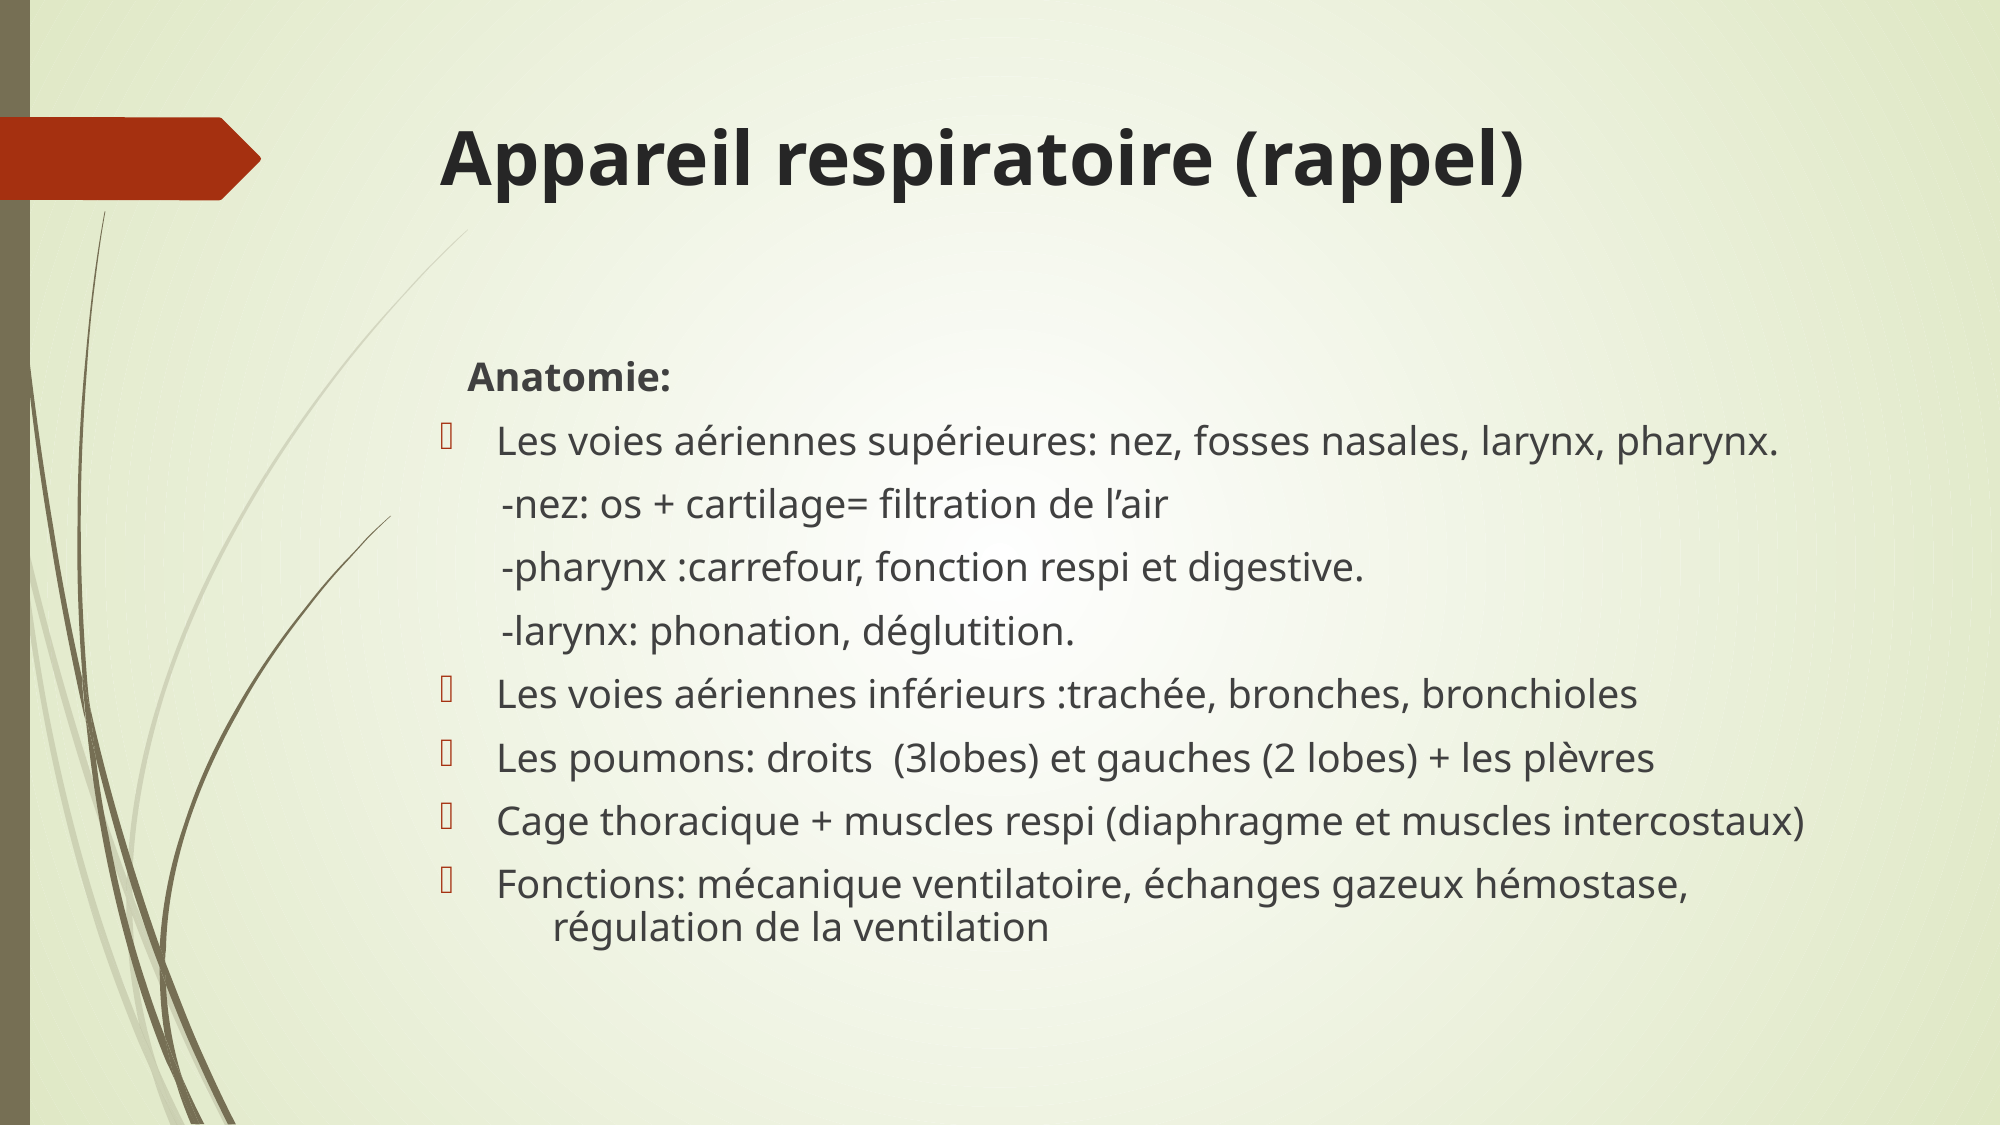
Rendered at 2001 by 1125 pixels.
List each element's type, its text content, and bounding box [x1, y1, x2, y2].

list Anatomie: Les voies aériennes supérieures: nez, fosses nasales, larynx, pharynx. -nez: os + cartilage= filtration de l’air -pharynx :carrefour, fonction respi et digestive. -larynx: phonation, déglutition. Les voies aériennes inférieurs :trachée, bronches, bronchioles Les poumons: droits (3lobes) et gauches (2 lobes) + les plèvres Cage thoracique + muscles respi (diaphragme et muscles intercostaux) Fonctions: mécanique ventilatoire, échanges gazeux hémostase, régulation de la ventilation [424, 350, 1888, 970]
title Appareil respiratoire (rappel) [425, 102, 1888, 313]
